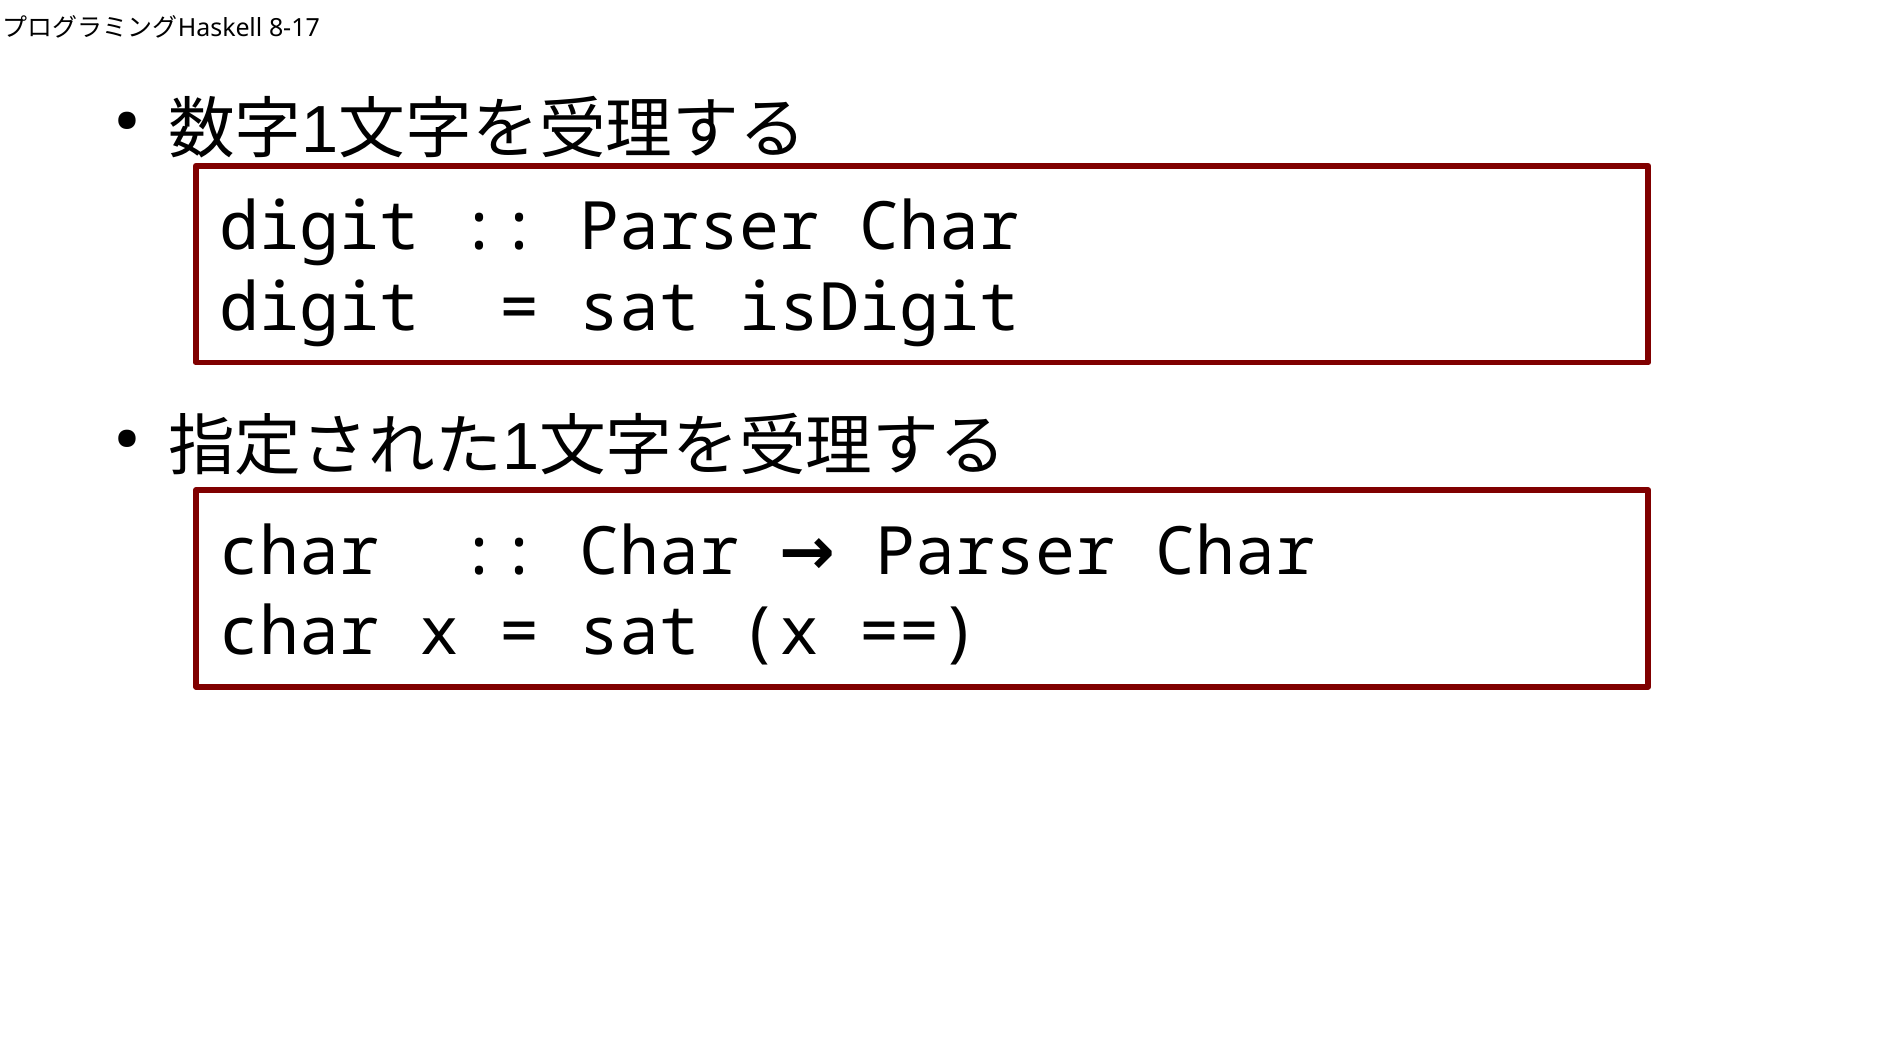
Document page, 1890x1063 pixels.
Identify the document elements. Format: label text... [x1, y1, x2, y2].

text_box digit :: Parser Char digit = sat isDigit [195, 165, 1649, 363]
text_box char :: Char → Parser Char char x = sat (x ==) [196, 490, 1649, 687]
list 数字1文字を受理する [94, 71, 1796, 146]
list 指定された1文字を受理する [94, 389, 1796, 464]
